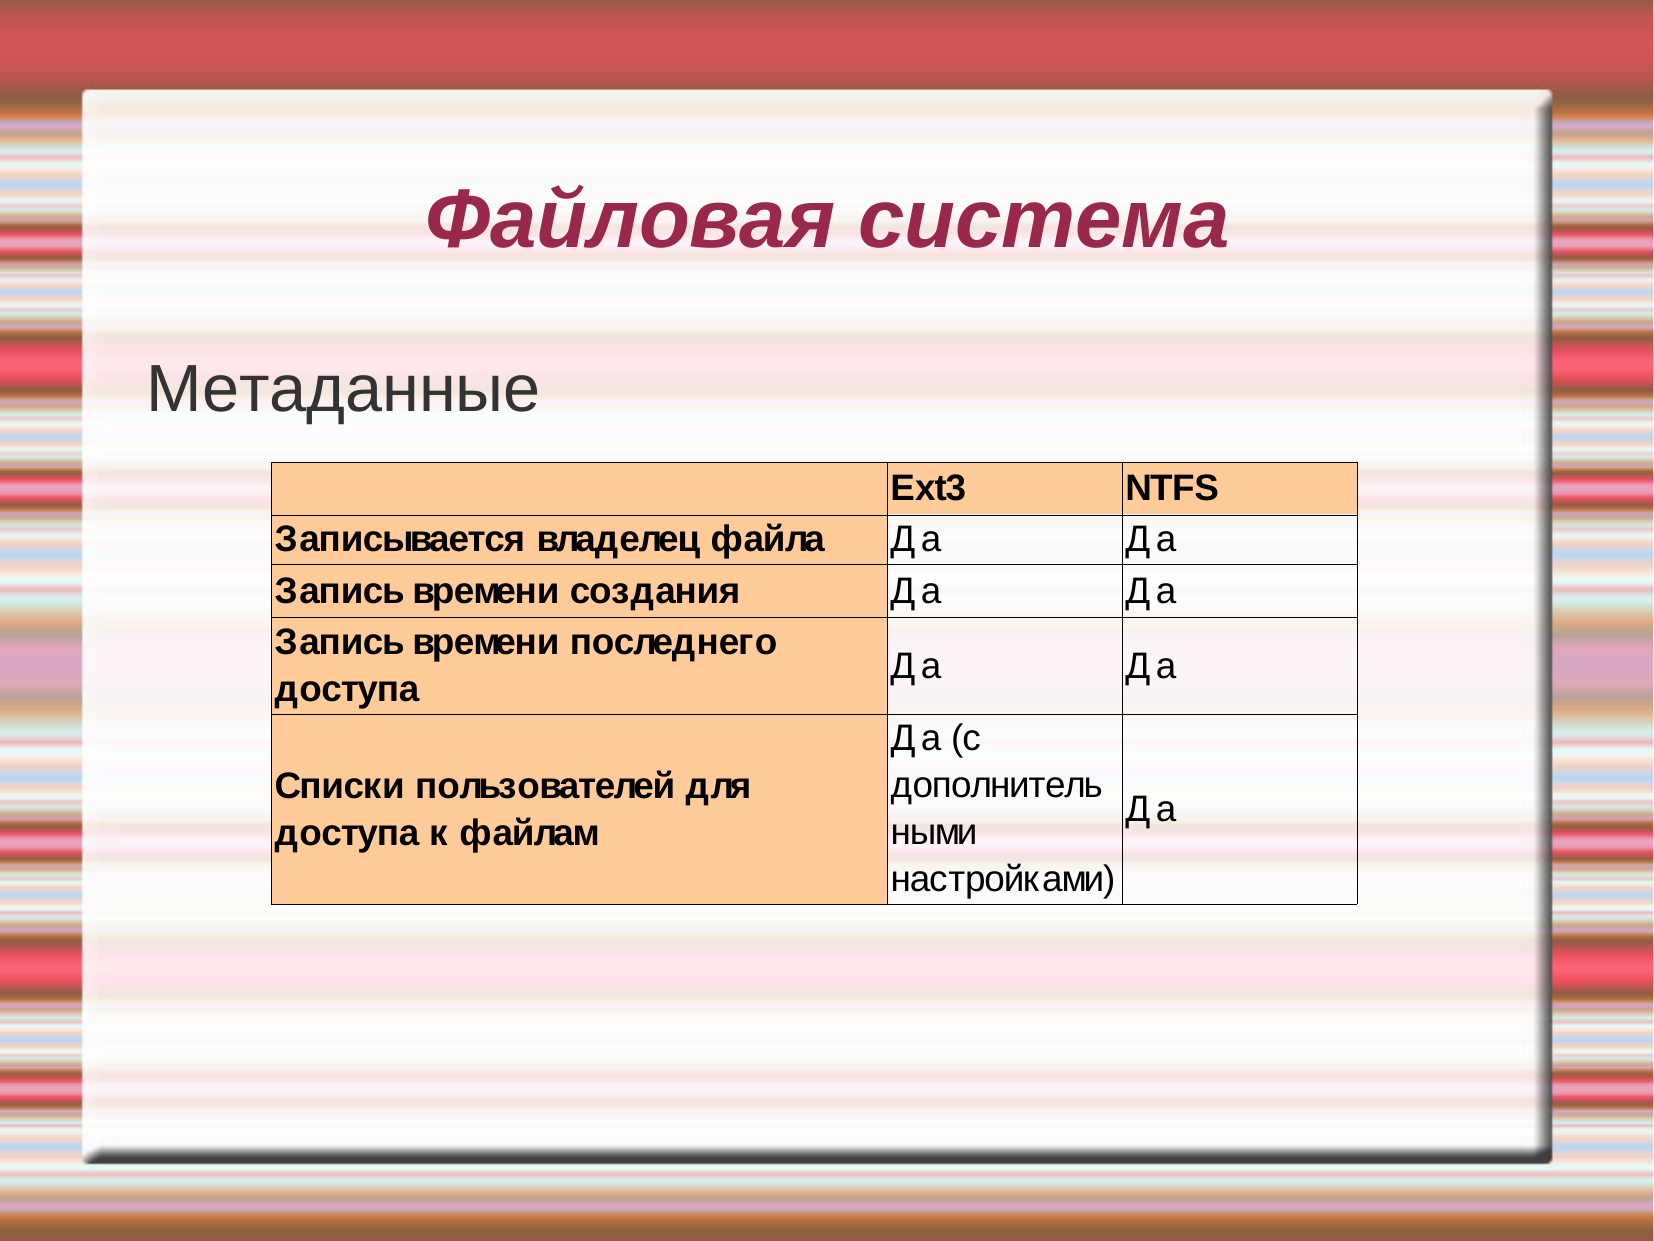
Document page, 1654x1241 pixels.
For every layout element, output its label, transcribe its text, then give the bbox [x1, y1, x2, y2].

title Файловая система [121, 114, 1534, 322]
list Метаданные [134, 350, 1516, 473]
chart [270, 462, 1596, 1107]
picture [0, 0, 1654, 1241]
